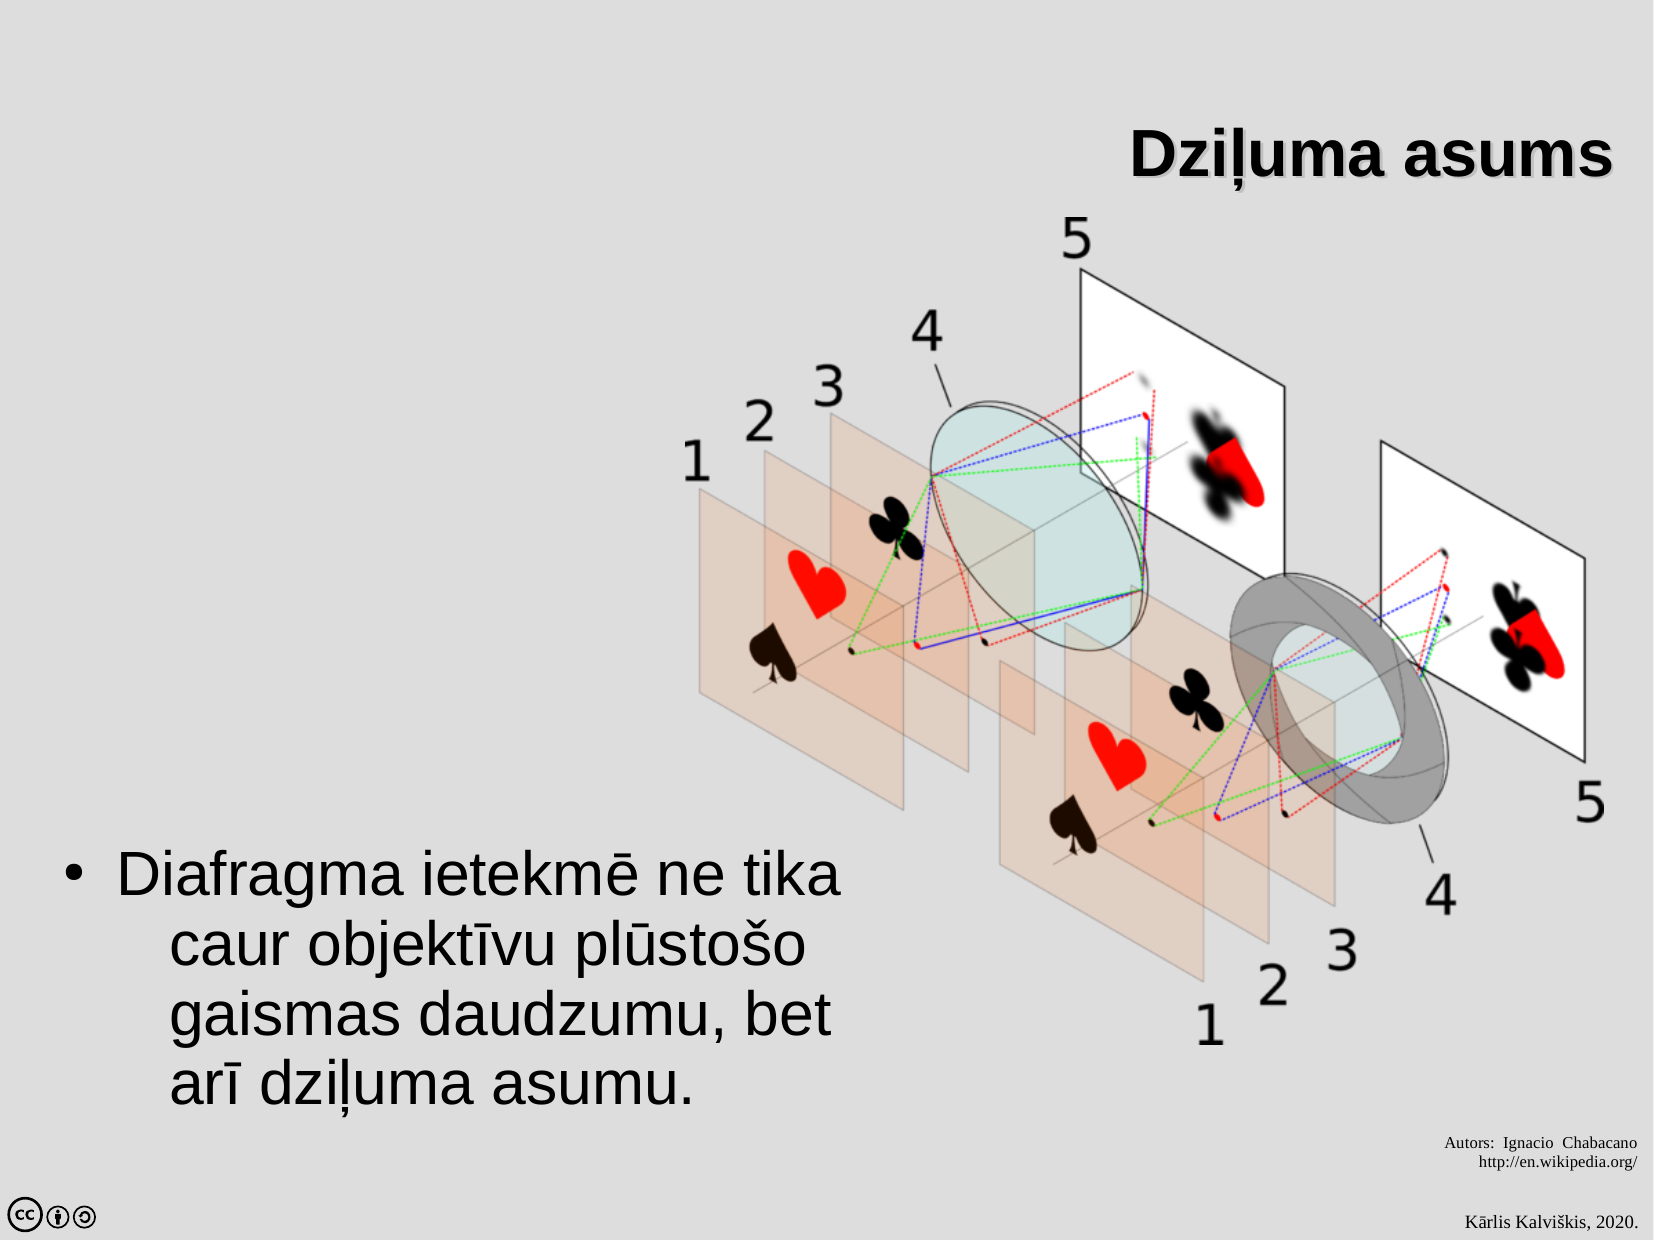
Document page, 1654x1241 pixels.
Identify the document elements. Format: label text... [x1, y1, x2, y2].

list Diafragma ietekmē ne tika caur objektīvu plūstošo gaismas daudzumu, bet arī dziļuma asumu. [27, 838, 919, 1166]
text_box Autors: Ignacio Chabacano http://en.wikipedia.org/ [1429, 1126, 1653, 1179]
picture [685, 217, 1604, 1045]
title Dziļuma asums [42, 49, 1615, 257]
